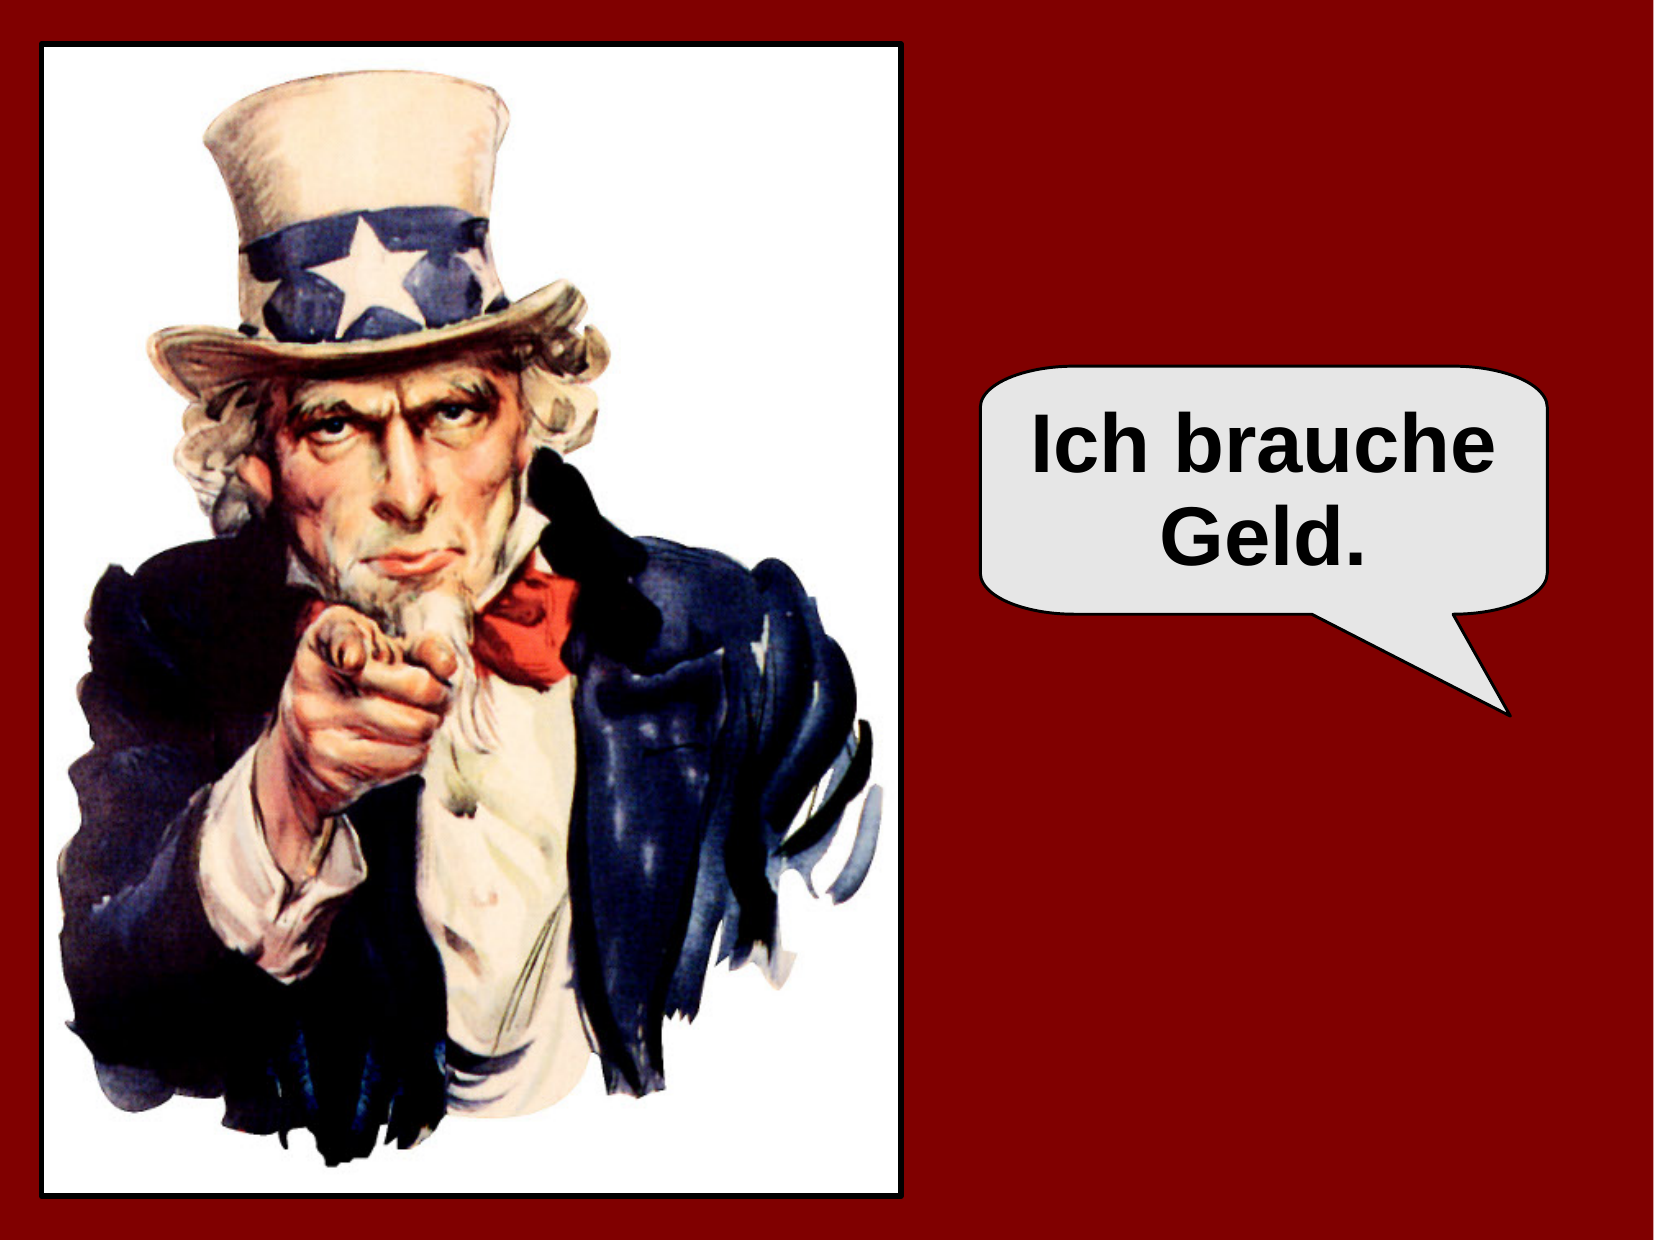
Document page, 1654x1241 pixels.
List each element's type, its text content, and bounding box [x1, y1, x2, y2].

text_box [1542, 393, 1548, 587]
picture [44, 46, 898, 1194]
text_box [980, 393, 986, 588]
text_box [1003, 600, 1525, 717]
text_box Ich brauche Geld. [986, 389, 1542, 600]
text_box [990, 366, 1538, 389]
